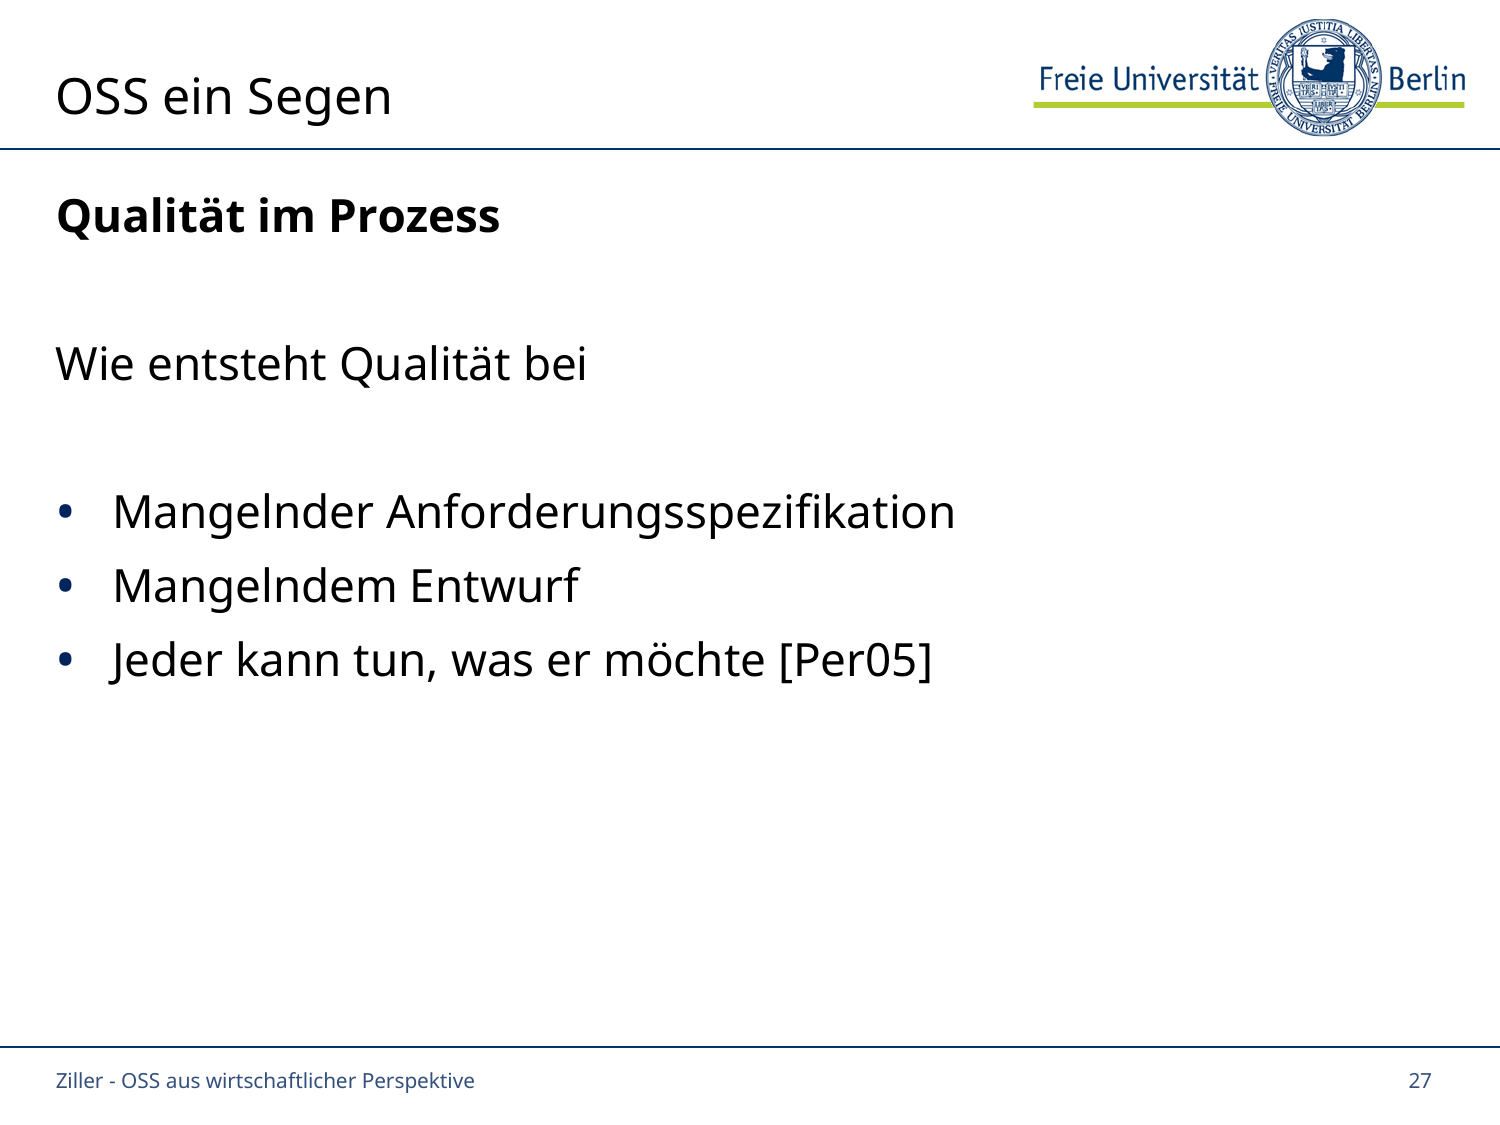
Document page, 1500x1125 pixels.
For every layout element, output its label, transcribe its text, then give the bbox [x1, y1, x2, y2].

list Qualität im Prozess Wie entsteht Qualität bei Mangelnder Anforderungsspezifikation Mangelndem Entwurf Jeder kann tun, was er möchte [Per05] [41, 175, 1447, 1039]
picture [1033, 19, 1470, 137]
title OSS ein Segen [41, 0, 1016, 138]
